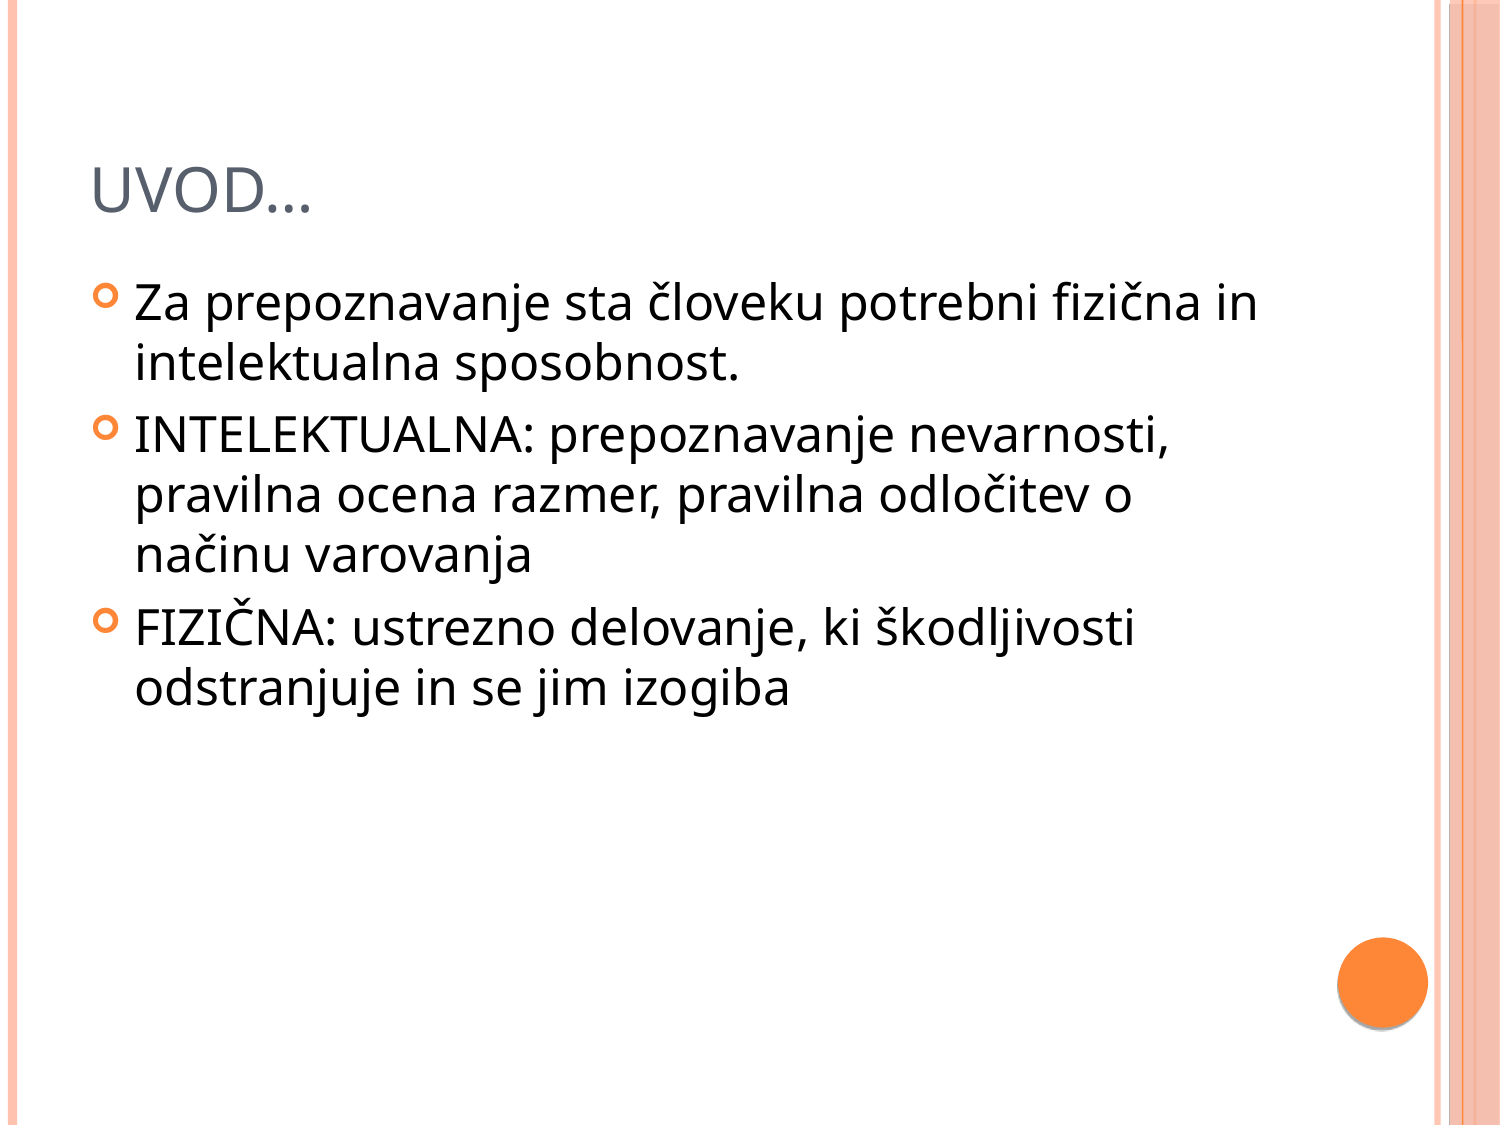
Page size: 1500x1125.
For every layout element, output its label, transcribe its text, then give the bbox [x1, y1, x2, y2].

title UVOD… [75, 45, 1300, 233]
list Za prepoznavanje sta človeku potrebni fizična in intelektualna sposobnost. INTELEKTUALNA: prepoznavanje nevarnosti, pravilna ocena razmer, pravilna odločitev o načinu varovanja FIZIČNA: ustrezno delovanje, ki škodljivosti odstranjuje in se jim izogiba [75, 262, 1300, 1062]
